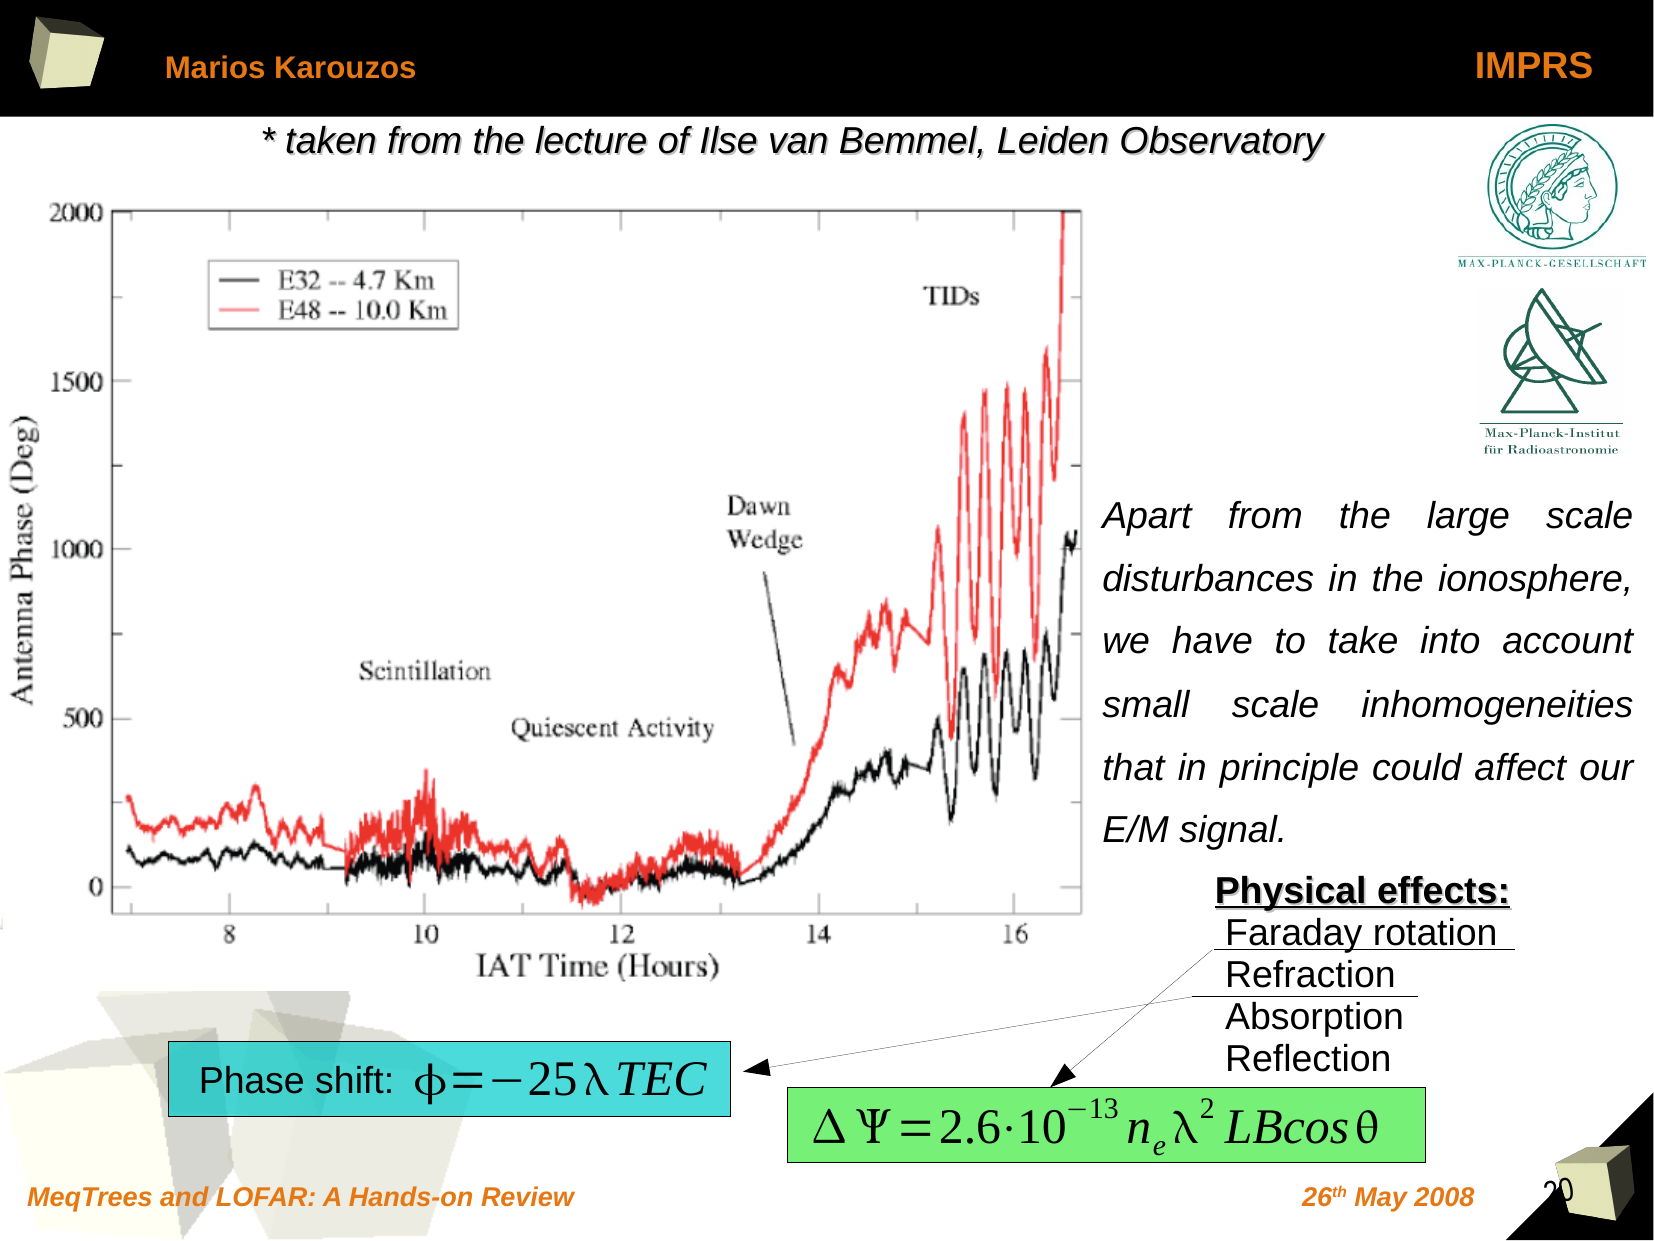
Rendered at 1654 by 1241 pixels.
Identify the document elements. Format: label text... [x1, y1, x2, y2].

picture [1458, 124, 1646, 267]
text_box [168, 1041, 731, 1117]
picture [1478, 288, 1624, 454]
text_box Physical effects: Faraday rotation Refraction Absorption Reflection [1200, 862, 1538, 1089]
text_box MeqTrees and LOFAR: A Hands-on Review 26th May 2008 [12, 1174, 1588, 1222]
text_box [787, 1087, 1426, 1163]
text_box Phase shift: [183, 1052, 447, 1110]
text_box Marios Karouzos IMPRS [150, 37, 1613, 96]
text_box Apart from the large scale disturbances in the ionosphere, we have to take into account small scale inhomogeneities that in principle could affect our E/M signal. [1087, 465, 1649, 836]
text_box * taken from the lecture of Ilse van Bemmel, Leiden Observatory [245, 112, 1409, 170]
chart [405, 1050, 713, 1106]
chart [806, 1091, 1388, 1163]
picture [0, 187, 1088, 1241]
